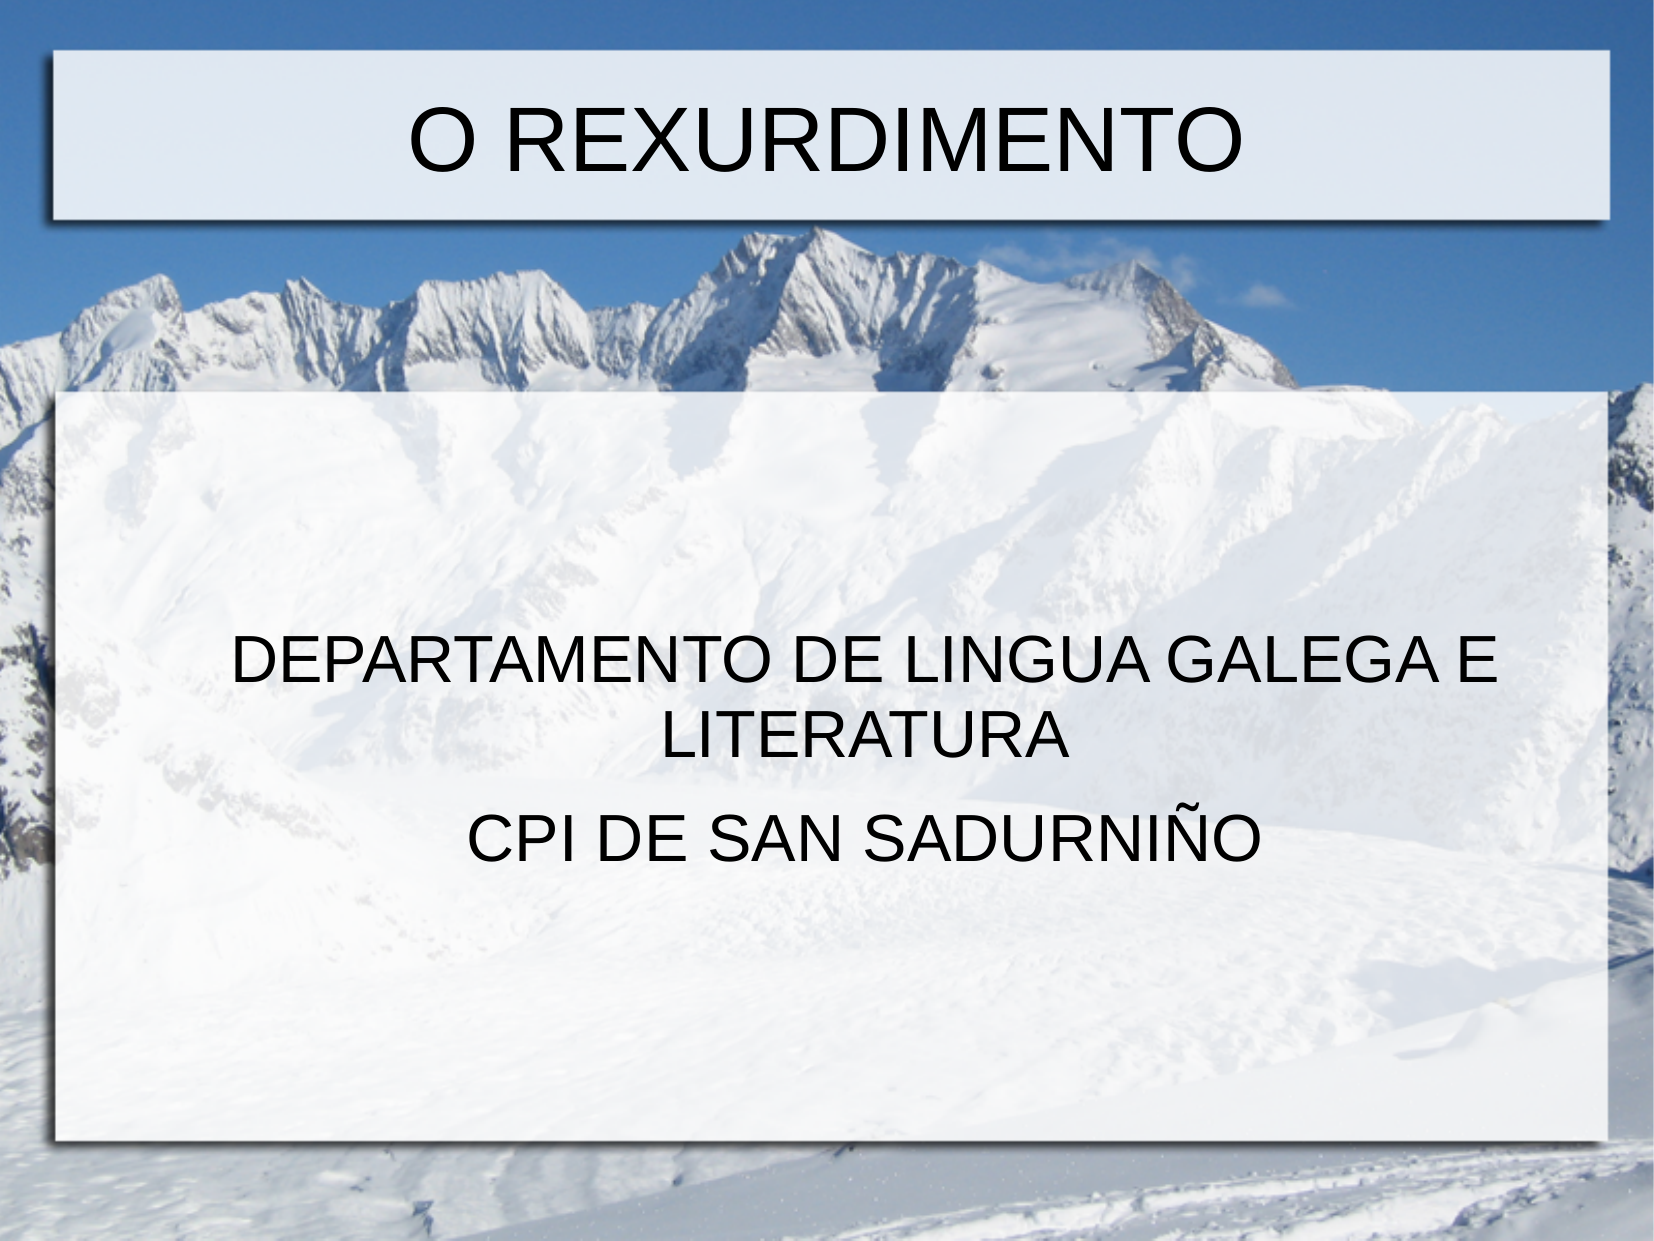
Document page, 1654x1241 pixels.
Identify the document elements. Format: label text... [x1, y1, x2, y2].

picture [0, 0, 1654, 1241]
list DEPARTAMENTO DE LINGUA GALEGA E LITERATURA CPI DE SAN SADURNIÑO [88, 413, 1571, 1133]
title O REXURDIMENTO [59, 61, 1595, 219]
